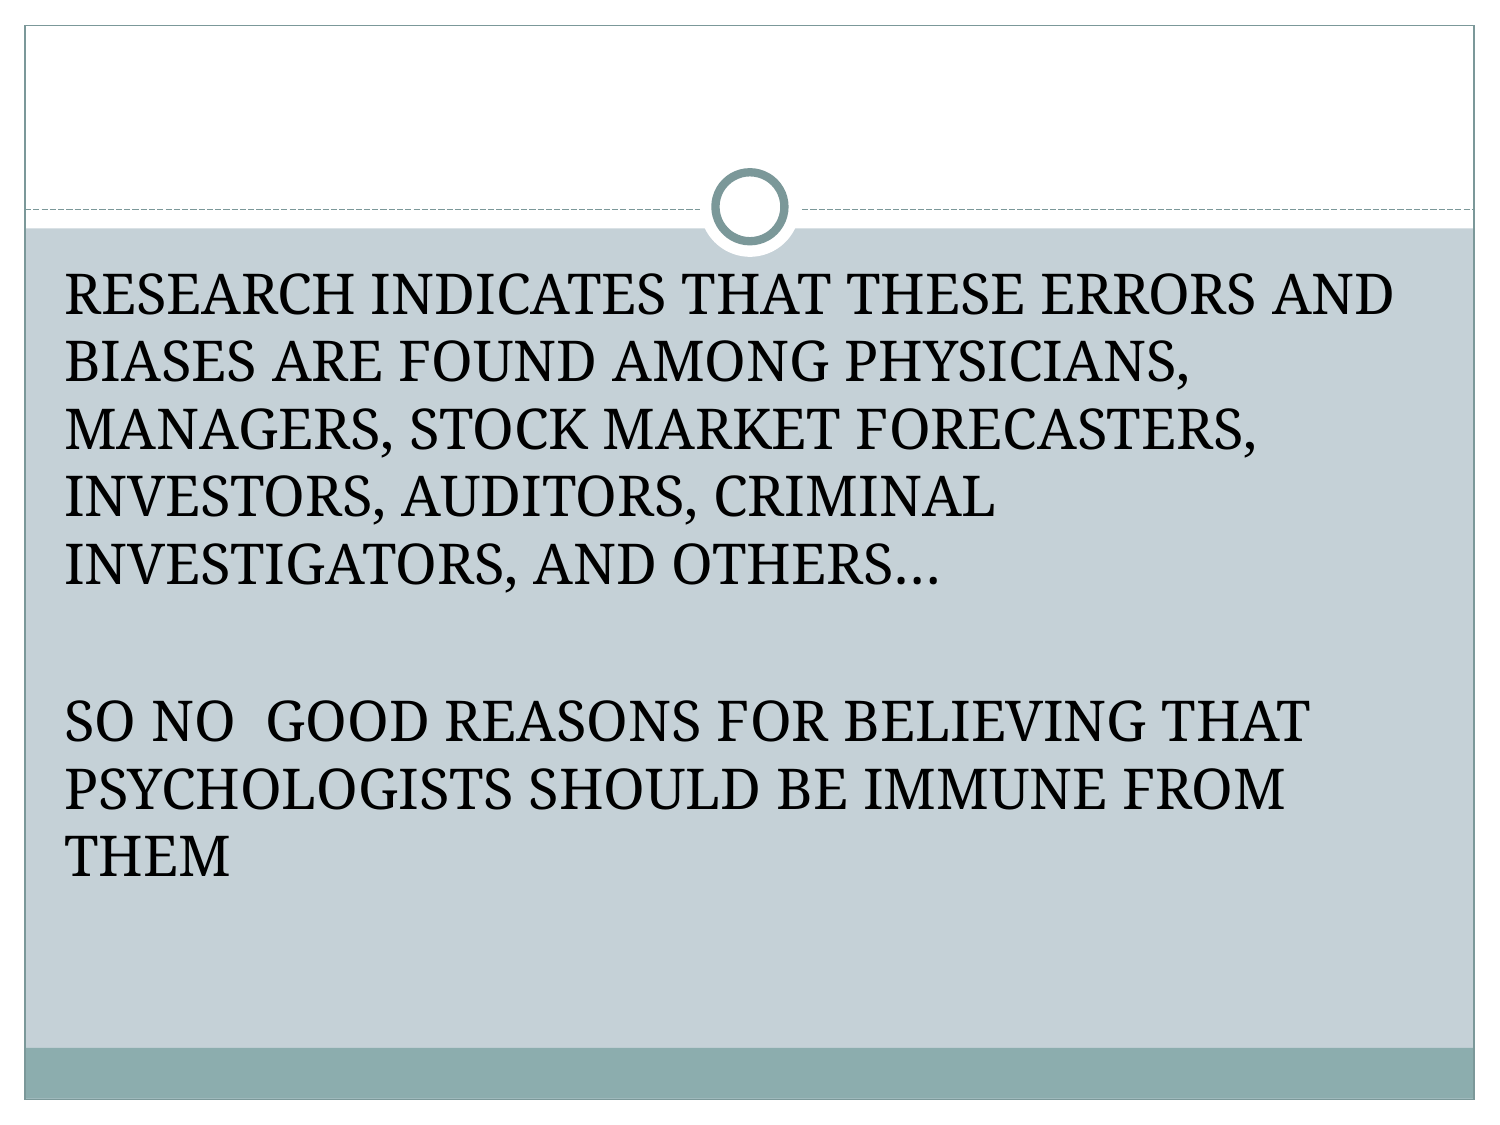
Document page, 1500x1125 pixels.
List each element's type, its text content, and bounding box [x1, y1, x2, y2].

list RESEARCH INDICATES THAT THESE ERRORS AND BIASES ARE FOUND AMONG PHYSICIANS, MANAGERS, STOCK MARKET FORECASTERS, INVESTORS, AUDITORS, CRIMINAL INVESTIGATORS, AND OTHERS… SO NO GOOD REASONS FOR BELIEVING THAT PSYCHOLOGISTS SHOULD BE IMMUNE FROM THEM [49, 250, 1445, 1001]
